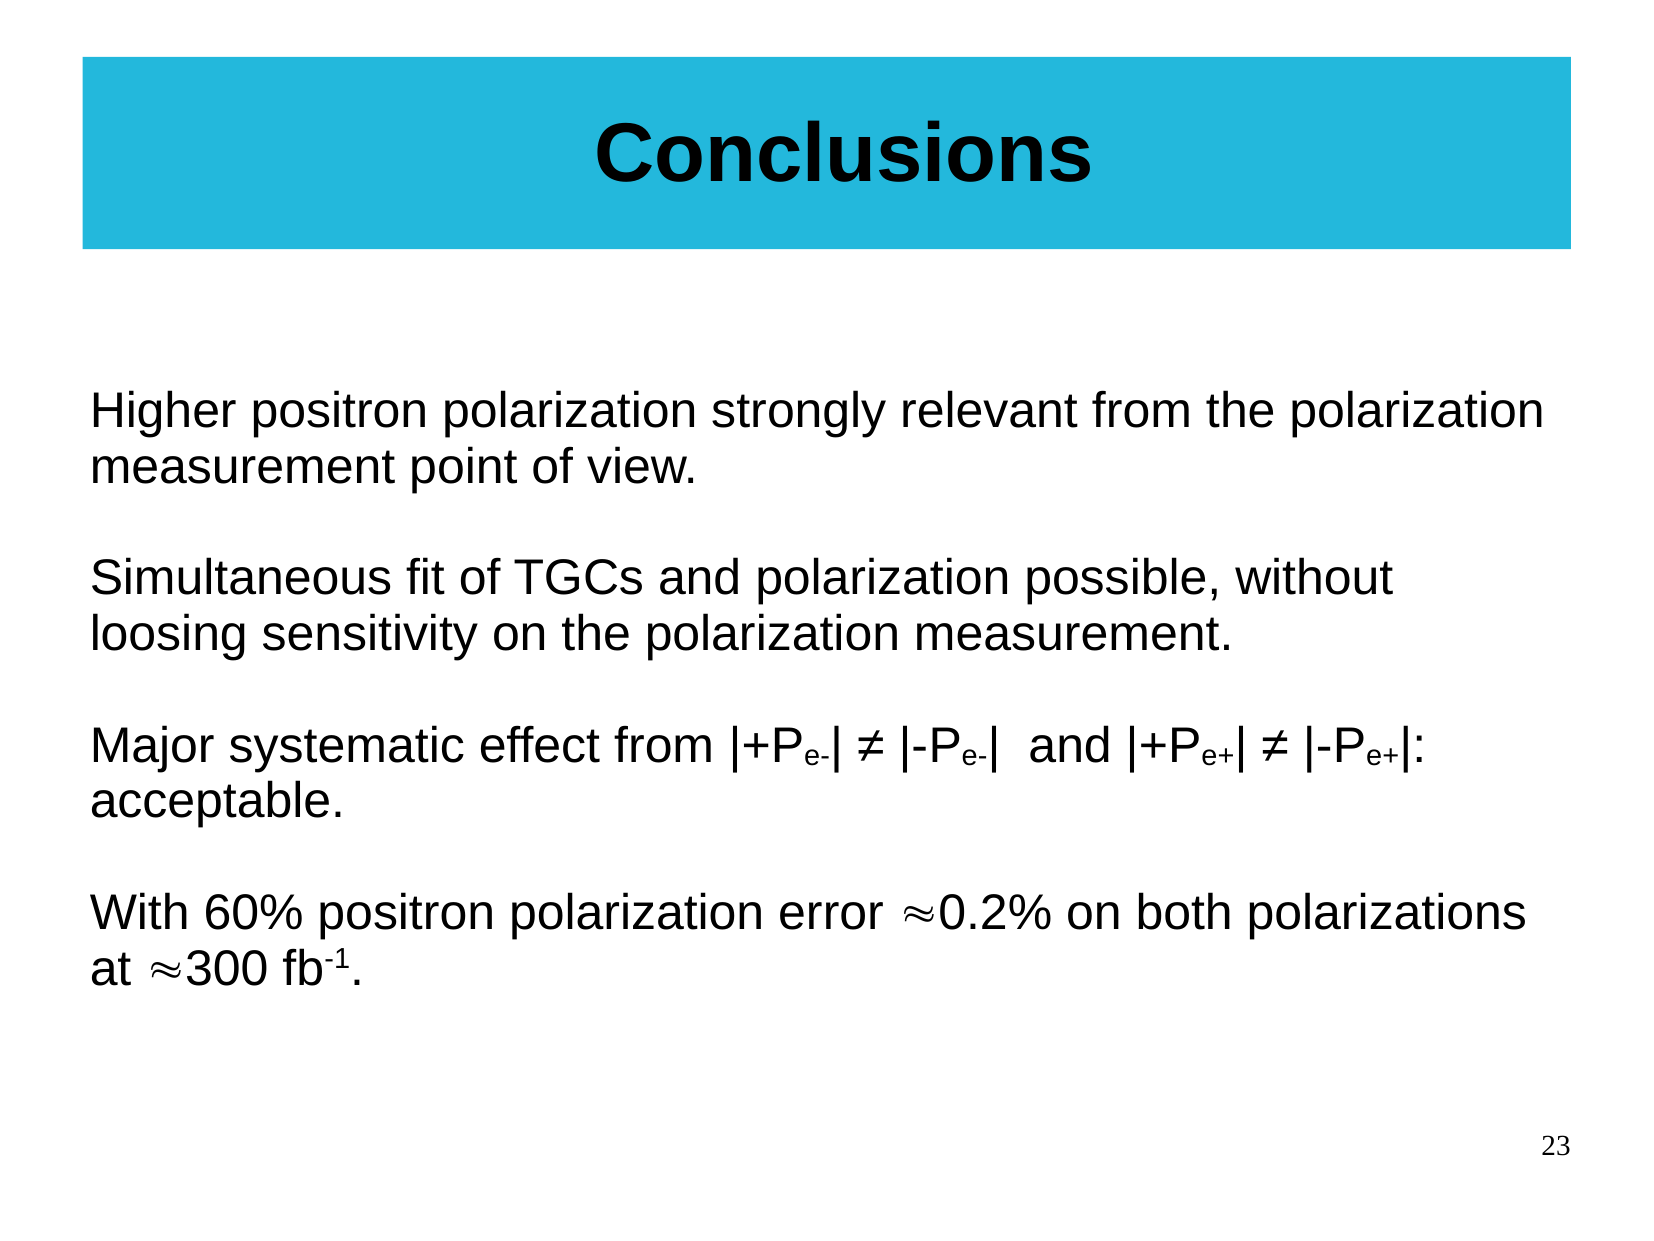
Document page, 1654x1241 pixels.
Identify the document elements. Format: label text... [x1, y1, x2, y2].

title Conclusions [82, 56, 1571, 250]
text_box Higher positron polarization strongly relevant from the polarization measurement point of view. Simultaneous fit of TGCs and polarization possible, without loosing sensitivity on the polarization measurement. Major systematic effect from |+Pe-| ≠ |-Pe-| and |+Pe+| ≠ |-Pe+|: acceptable. With 60% positron polarization error »0.2% on both polarizations at »300 fb-1. [75, 375, 1576, 1070]
